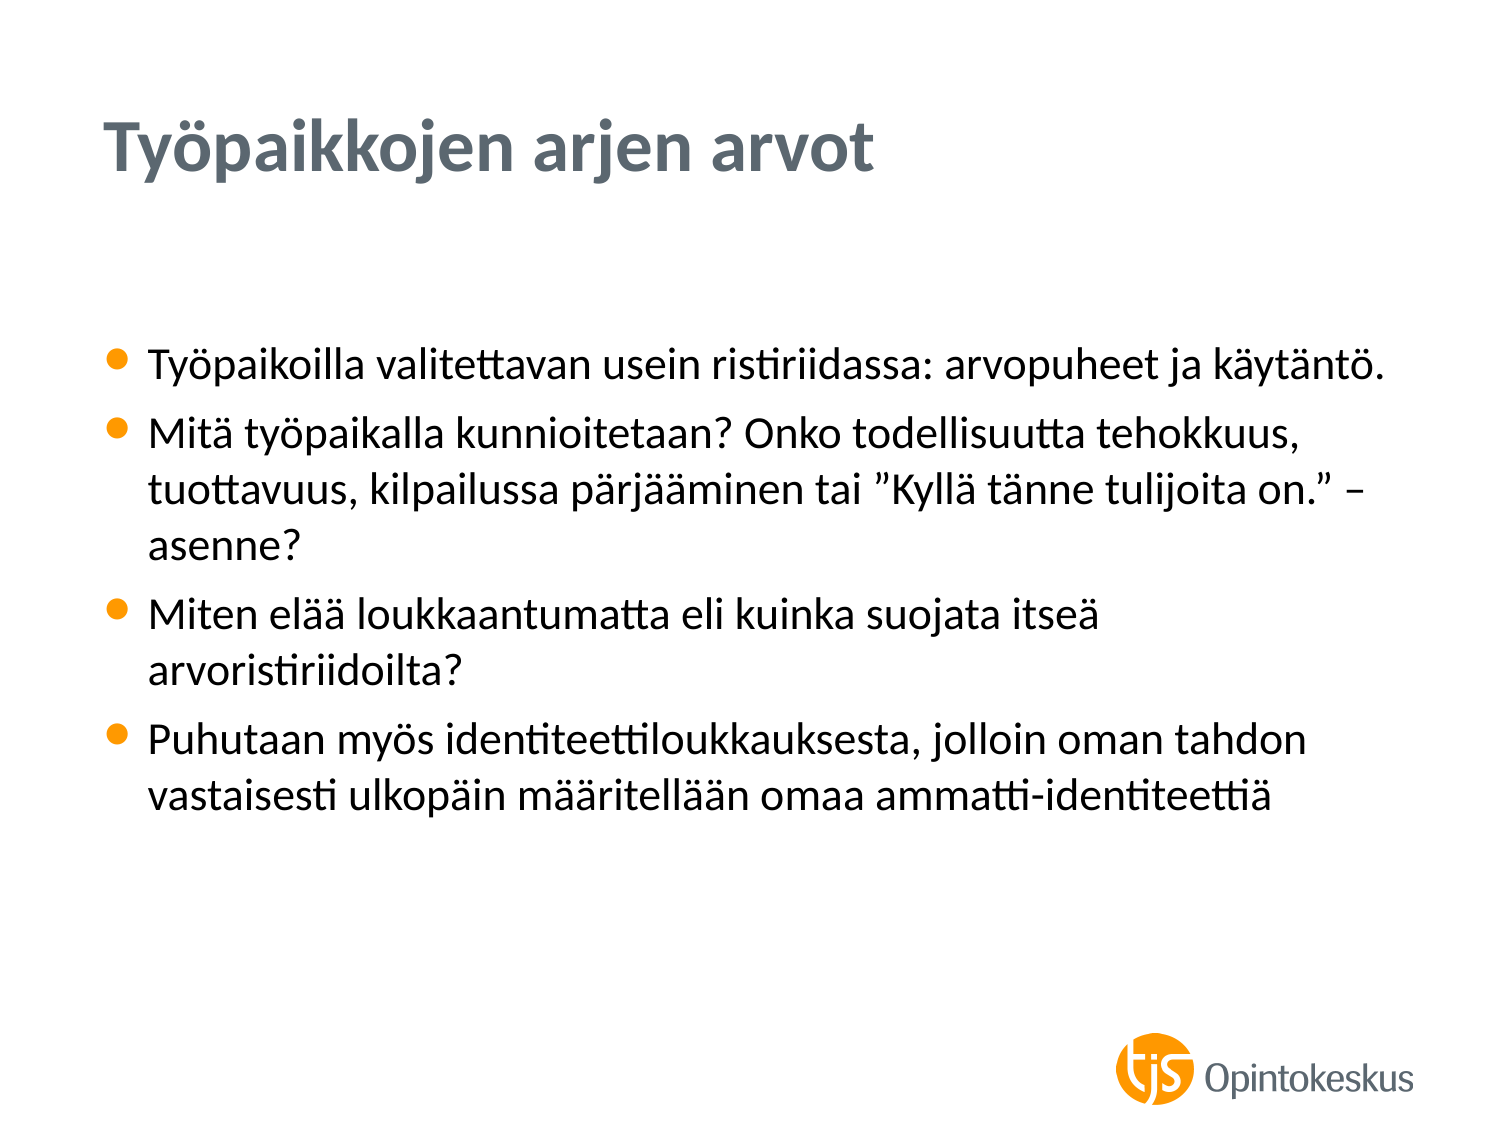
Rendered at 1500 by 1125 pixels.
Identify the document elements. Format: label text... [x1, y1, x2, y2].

title Työpaikkojen arjen arvot [88, 88, 1412, 266]
picture [1116, 1033, 1413, 1105]
list Työpaikoilla valitettavan usein ristiriidassa: arvopuheet ja käytäntö. Mitä työpaikalla kunnioitetaan? Onko todellisuutta tehokkuus, tuottavuus, kilpailussa pärjääminen tai ”Kyllä tänne tulijoita on.” – asenne? Miten elää loukkaantumatta eli kuinka suojata itseä arvoristiriidoilta? Puhutaan myös identiteettiloukkauksesta, jolloin oman tahdon vastaisesti ulkopäin määritellään omaa ammatti-identiteettiä [88, 324, 1412, 1004]
